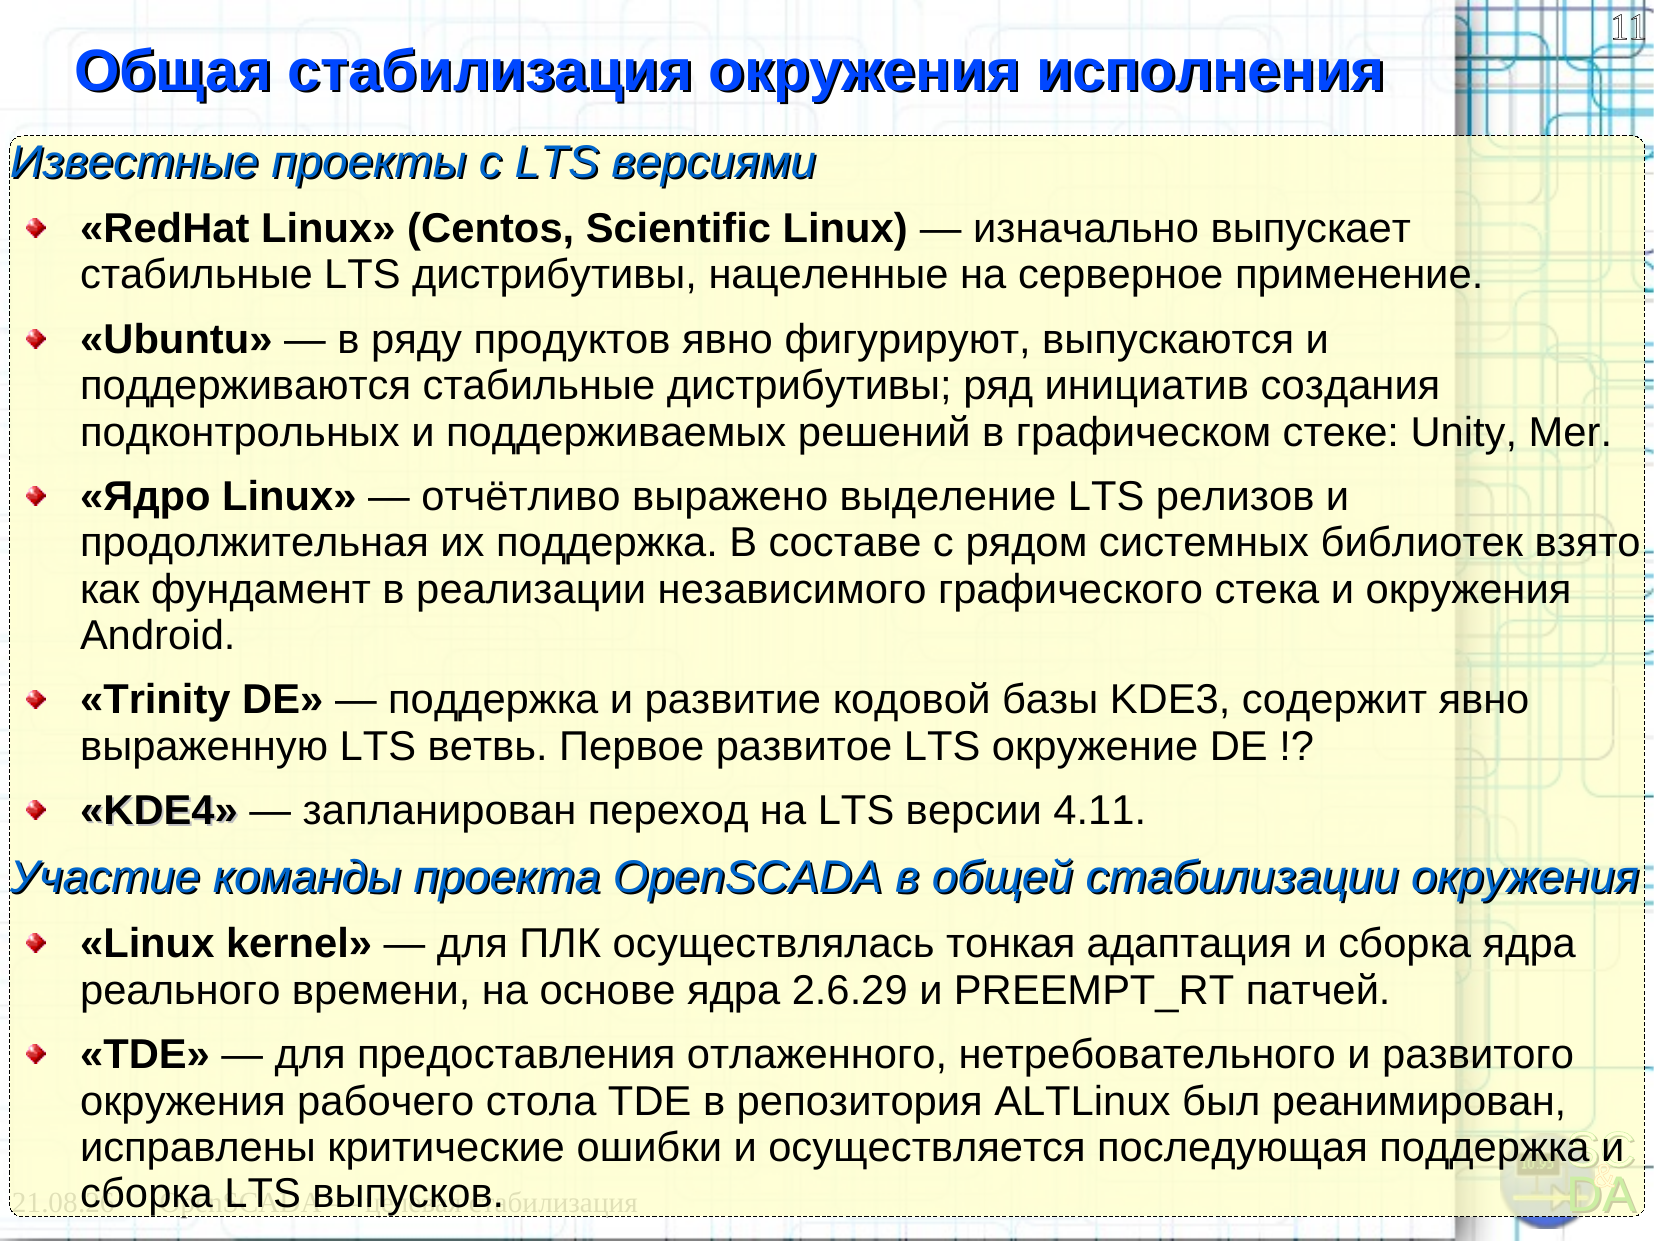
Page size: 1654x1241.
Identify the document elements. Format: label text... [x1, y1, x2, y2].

list Известные проекты с LTS версиями «RedHat Linux» (Centos, Scientific Linux) — изначально выпускает стабильные LTS дистрибутивы, нацеленные на серверное применение. «Ubuntu» — в ряду продуктов явно фигурируют, выпускаются и поддерживаются стабильные дистрибутивы; ряд инициатив создания подконтрольных и поддерживаемых решений в графическом стеке: Unity, Mer. «Ядро Linux» — отчётливо выражено выделение LTS релизов и продолжительная их поддержка. В составе с рядом системных библиотек взято как фундамент в реализации независимого графического стека и окружения Android. «Trinity DE» — поддержка и развитие кодовой базы KDE3, содержит явно выраженную LTS ветвь. Первое развитое LTS окружение DE !? «KDE4» — запланирован переход на LTS версии 4.11. Участие команды проекта OpenSCADA в общей стабилизации окружения «Linux kernel» — для ПЛК осуществлялась тонкая адаптация и сборка ядра реального времени, на основе ядра 2.6.29 и PREEMPT_RT патчей. «TDE» — для предоставления отлаженного, нетребовательного и развитого окружения рабочего стола TDE в репозитория ALTLinux был реанимирован, исправлены критические ошибки и осуществляется последующая поддержка и сборка LTS выпусков. [9, 135, 1645, 1217]
title Общая стабилизация окружения исполнения [25, 31, 1436, 97]
picture [0, 0, 1654, 1241]
